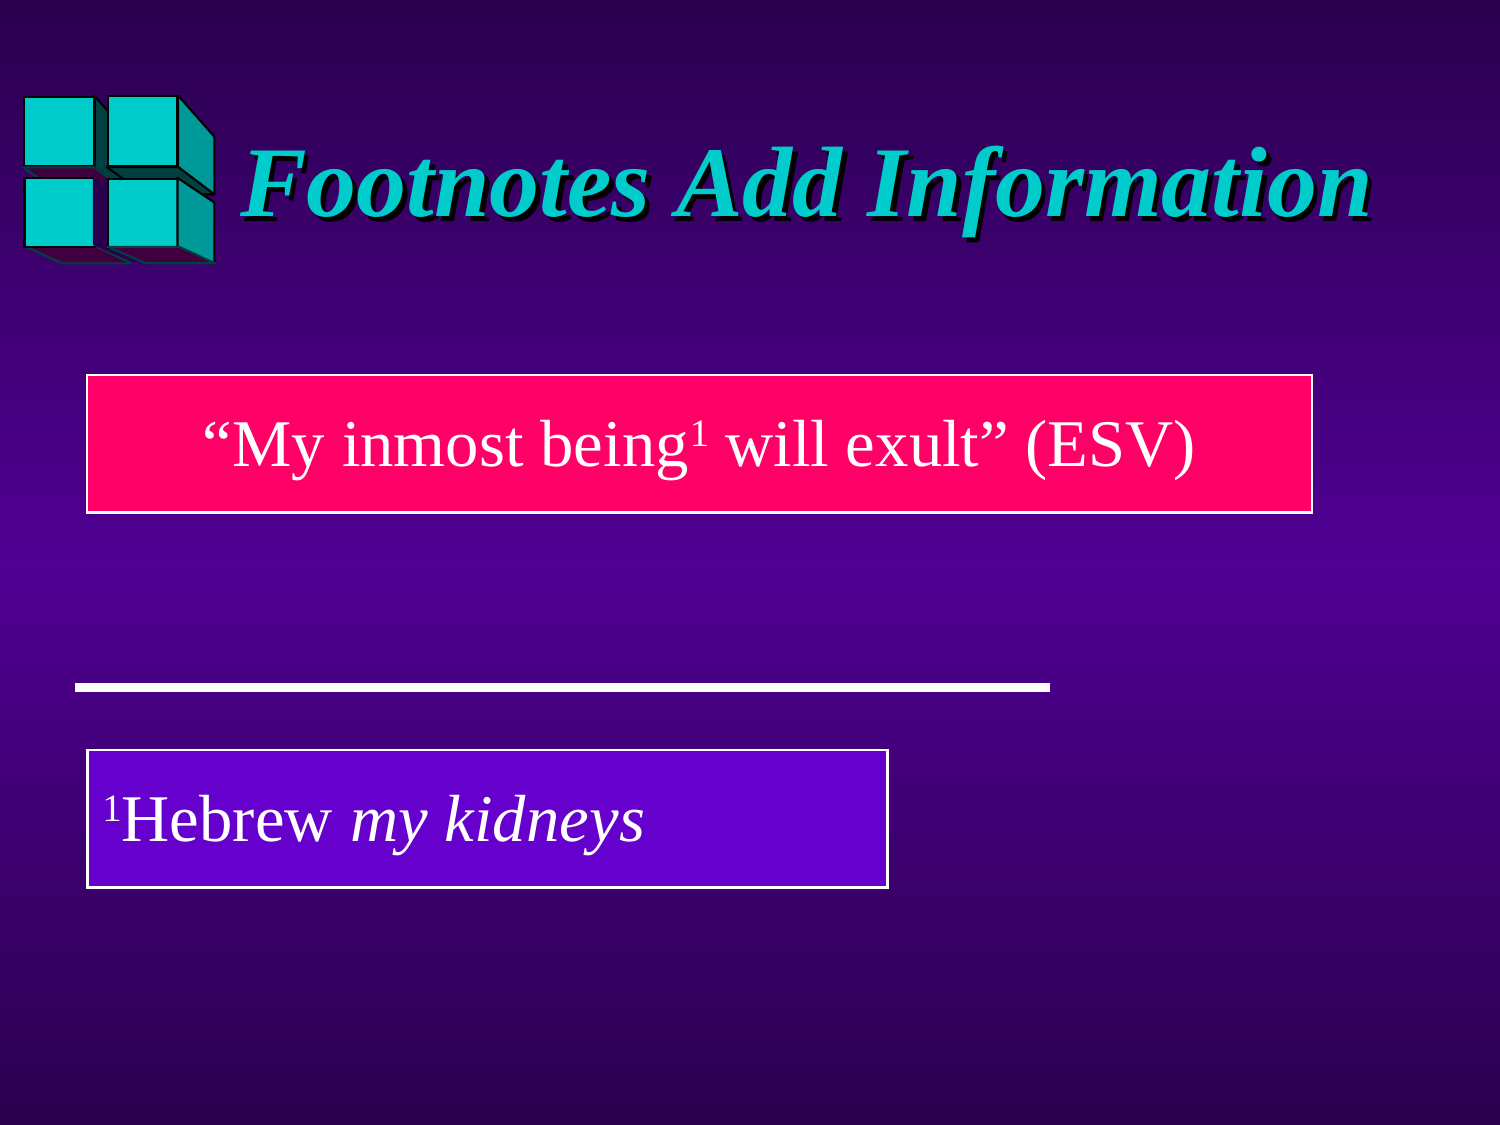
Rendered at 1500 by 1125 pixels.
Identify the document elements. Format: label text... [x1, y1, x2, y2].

text_box 1Hebrew my kidneys [87, 750, 888, 888]
title Footnotes Add Information [225, 78, 1413, 288]
text_box “My inmost being1 will exult” (ESV) [87, 375, 1313, 513]
